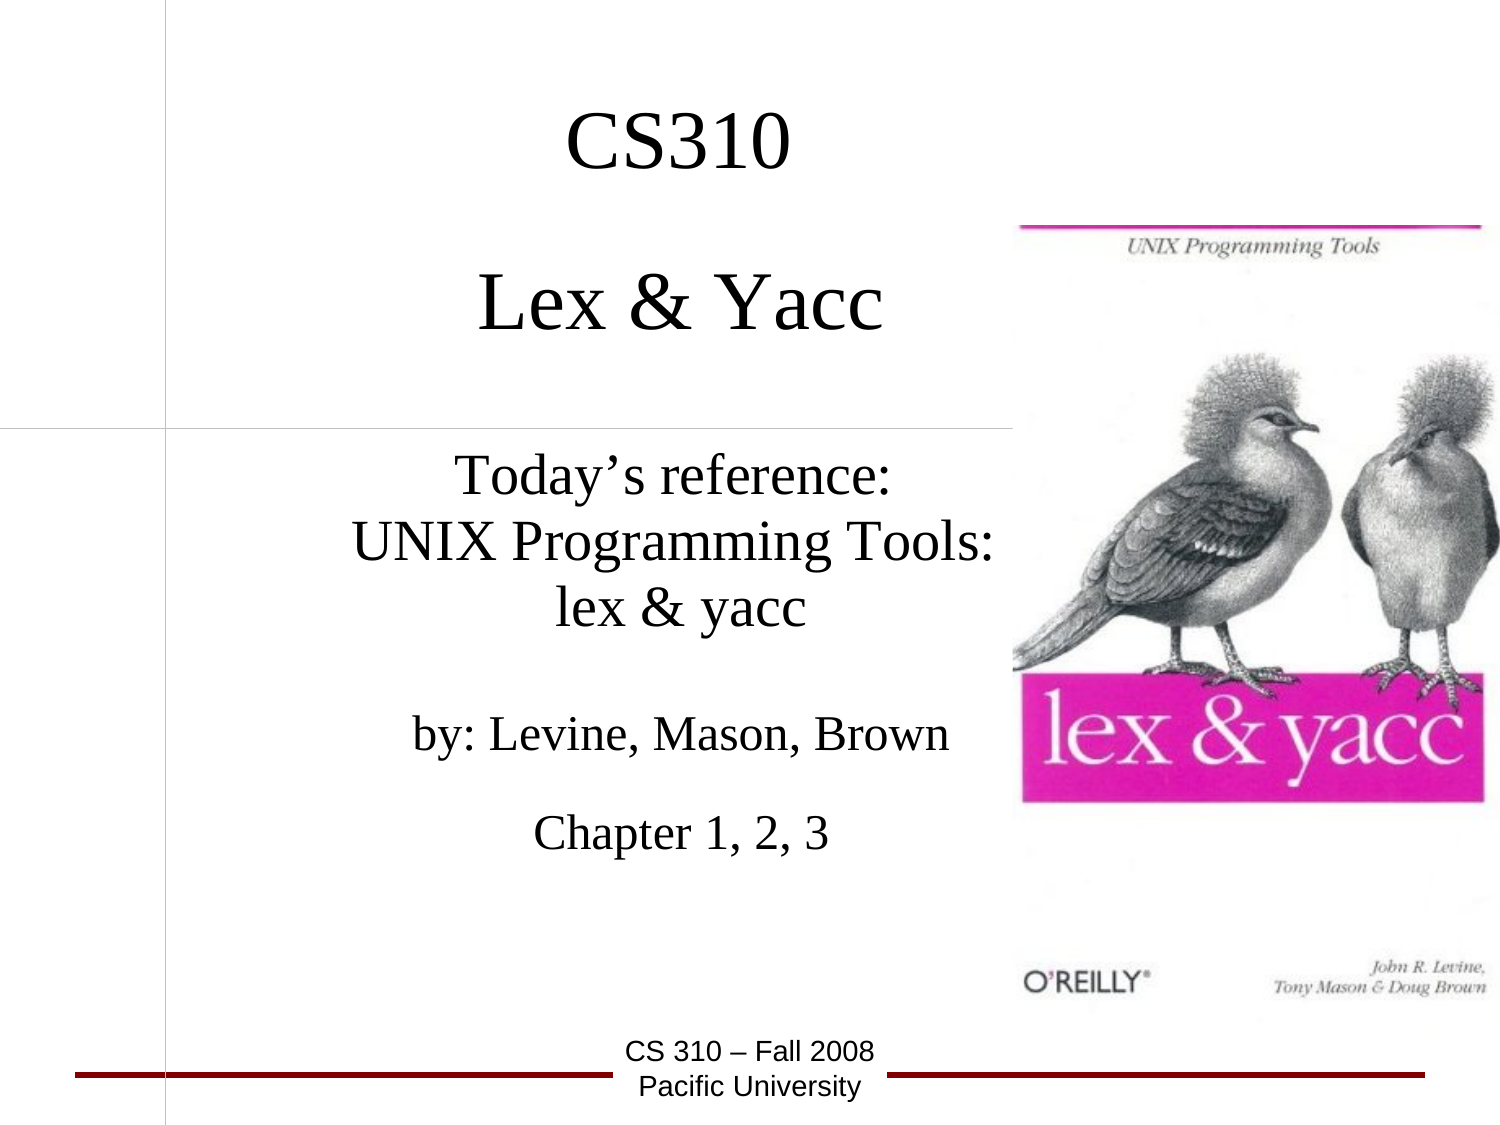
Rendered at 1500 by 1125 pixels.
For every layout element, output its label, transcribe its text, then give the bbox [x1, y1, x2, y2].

picture [1012, 224, 1500, 1031]
subtitle Lex & Yacc Today’s reference: UNIX Programming Tools: lex & yacc by: Levine, Mason, Brown Chapter 1, 2, 3 [133, 262, 1012, 1001]
title CS310 [47, 43, 1311, 238]
